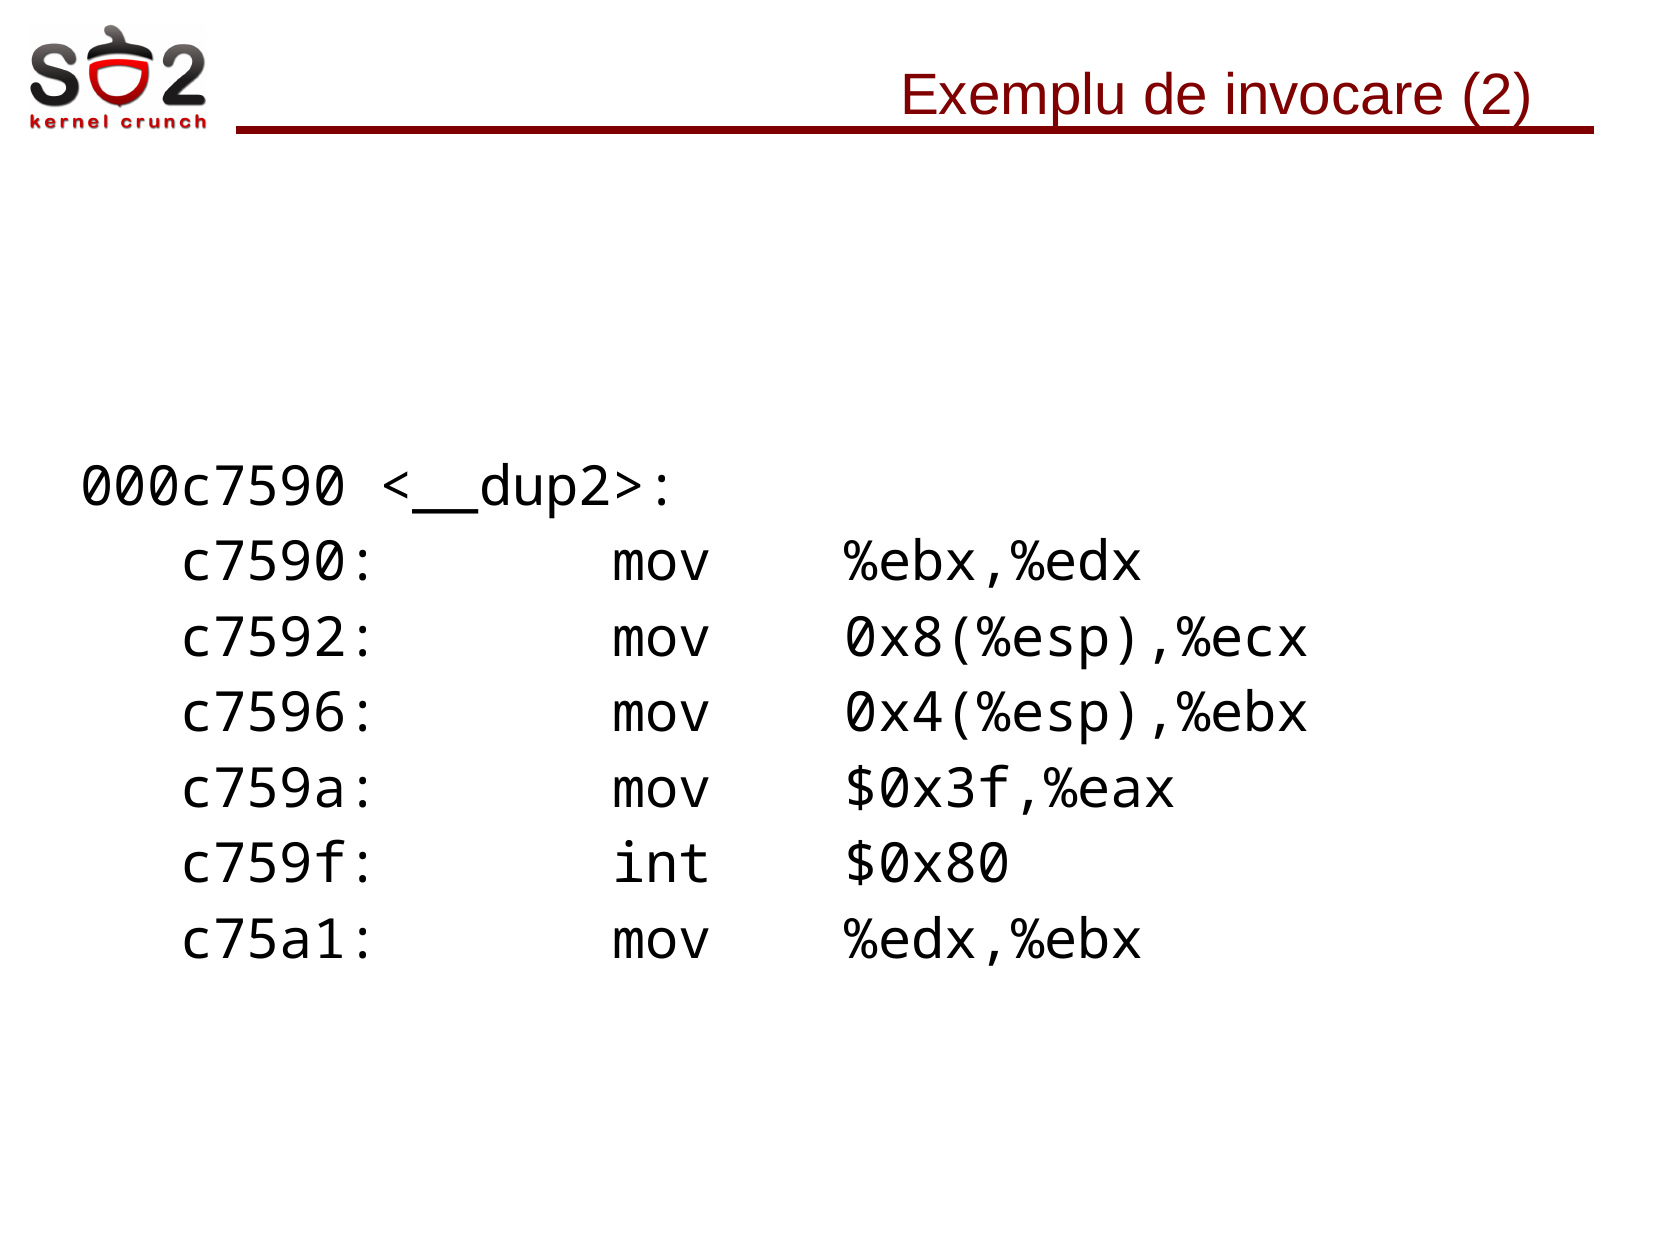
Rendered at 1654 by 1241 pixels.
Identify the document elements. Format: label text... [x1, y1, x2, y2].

picture [29, 23, 121, 130]
title Exemplu de invocare (2) [121, 11, 1534, 178]
text_box 000c7590 <__dup2>: c7590: mov %ebx,%edx c7592: mov 0x8(%esp),%ecx c7596: mov 0x4(%esp),%ebx c759a: mov $0x3f,%eax c759f: int $0x80 c75a1: mov %edx,%ebx [65, 438, 1604, 1027]
